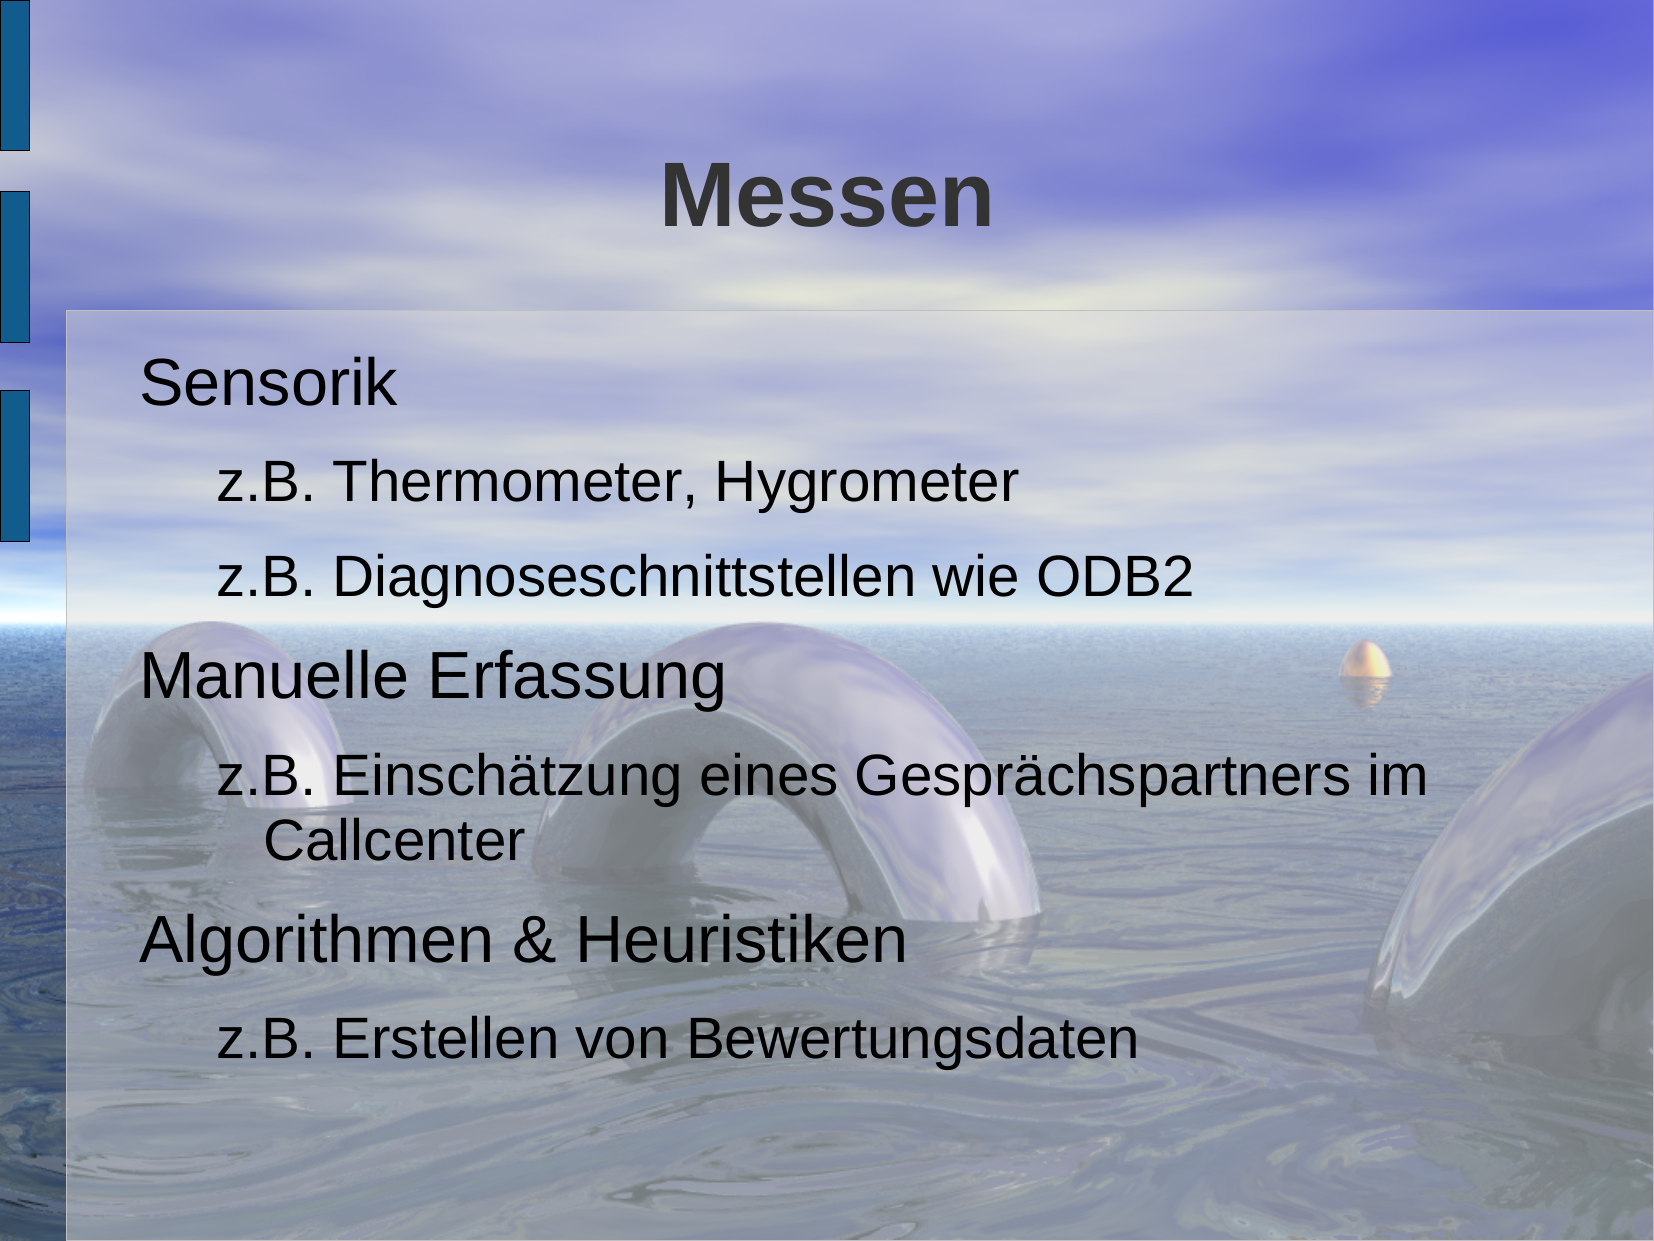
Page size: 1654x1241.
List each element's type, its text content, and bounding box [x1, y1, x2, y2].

title Messen [121, 91, 1534, 299]
picture [0, 0, 1654, 1241]
list Sensorik z.B. Thermometer, Hygrometer z.B. Diagnoseschnittstellen wie ODB2 Manuelle Erfassung z.B. Einschätzung eines Gesprächspartners im Callcenter Algorithmen & Heuristiken z.B. Erstellen von Bewertungsdaten [121, 344, 1534, 1127]
